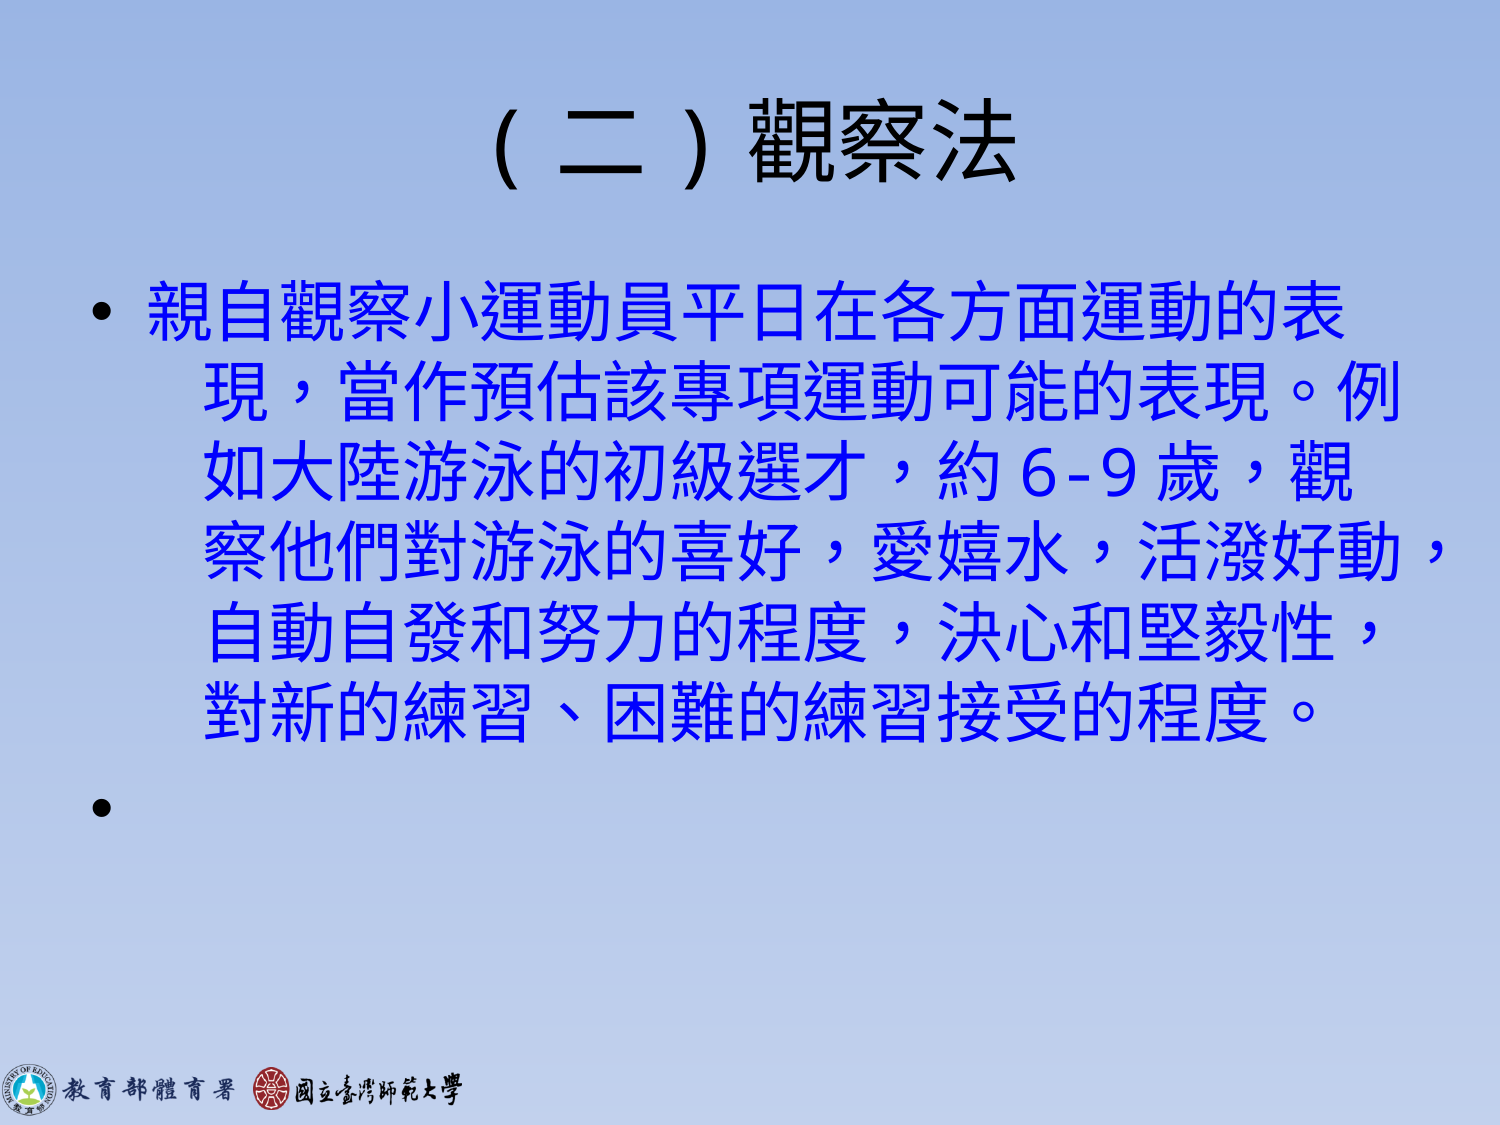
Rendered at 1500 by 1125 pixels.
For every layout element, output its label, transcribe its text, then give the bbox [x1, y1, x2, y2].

title (二)觀察法 [75, 45, 1426, 233]
list 親自觀察小運動員平日在各方面運動的表現，當作預估該專項運動可能的表現。例如大陸游泳的初級選才，約6-9歲，觀察他們對游泳的喜好，愛嬉水，活潑好動，自動自發和努力的程度，決心和堅毅性，對新的練習、困難的練習接受的程度。 [75, 262, 1426, 1005]
